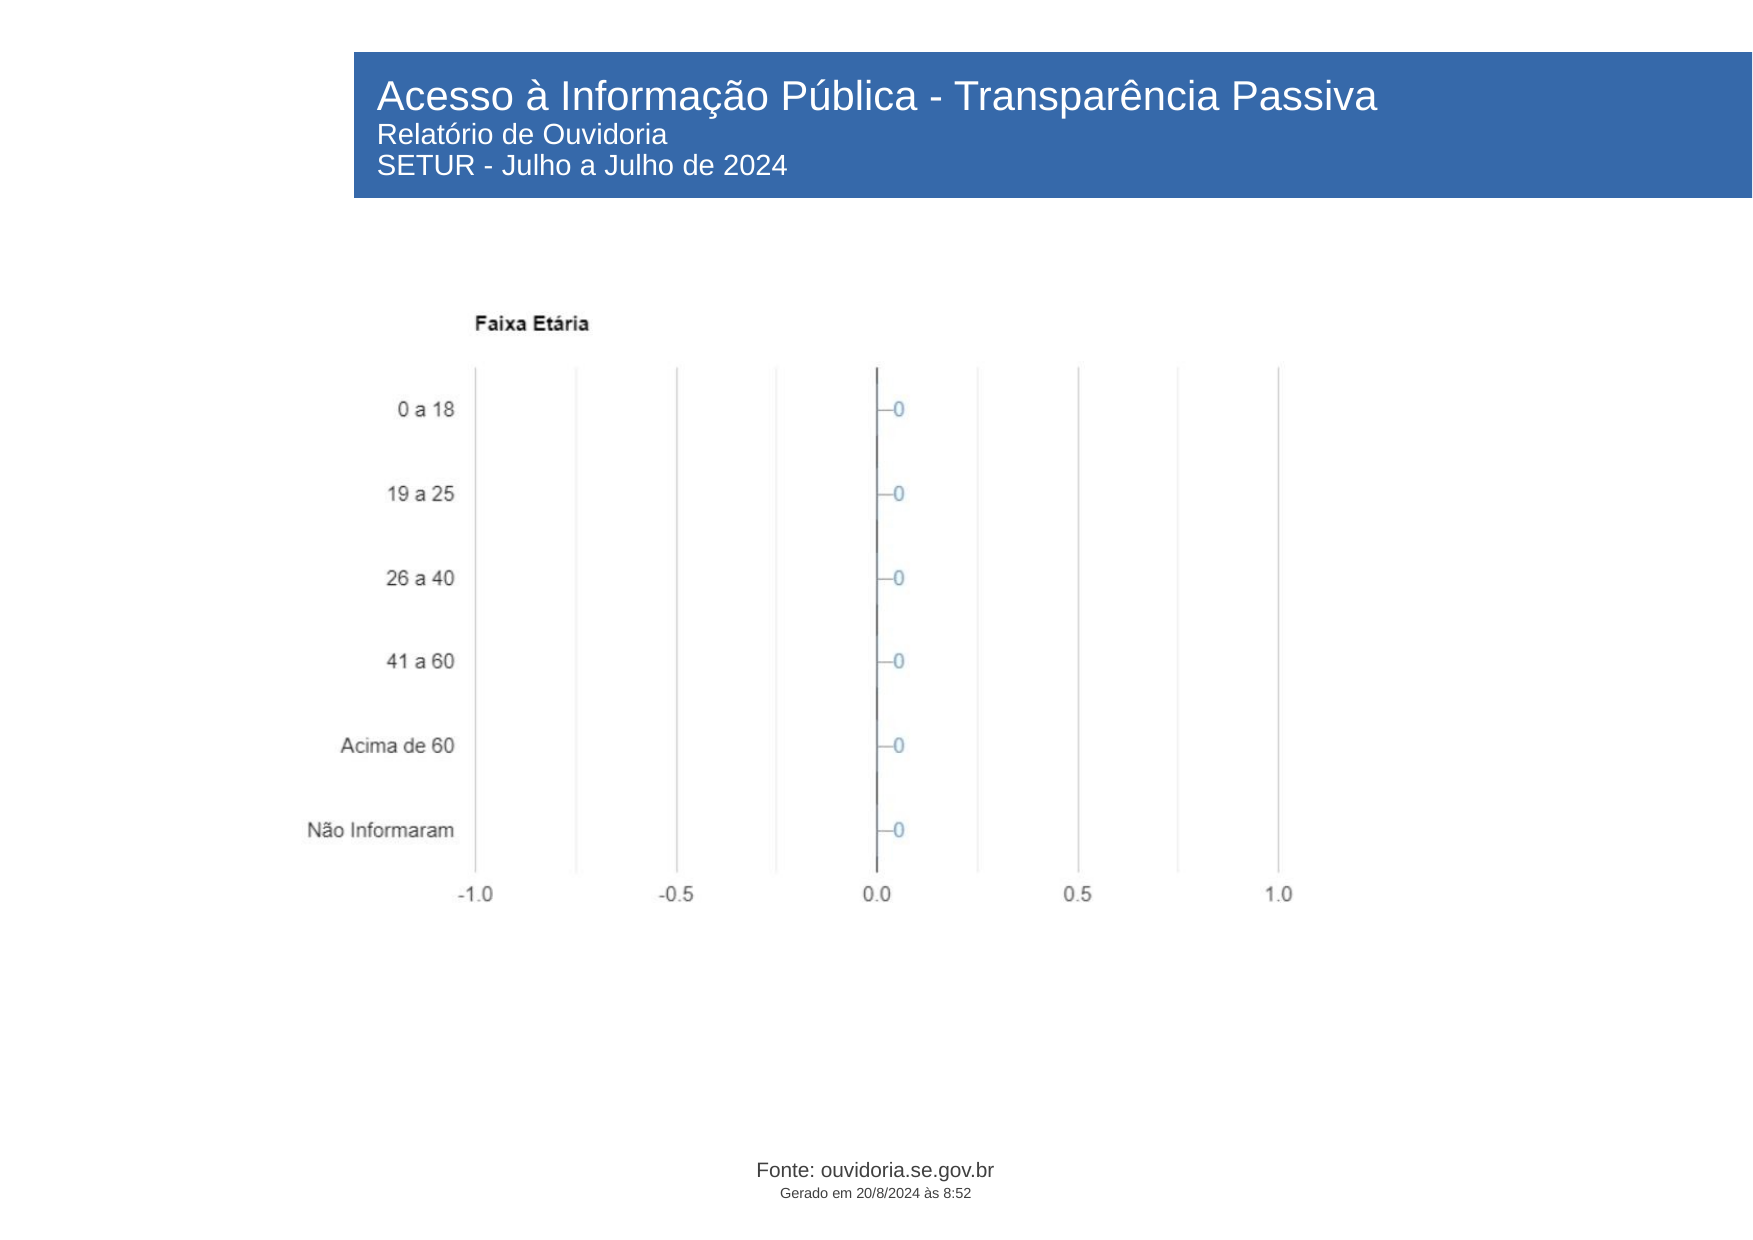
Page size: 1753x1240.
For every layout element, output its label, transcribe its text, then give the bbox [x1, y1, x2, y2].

text_box Gerado em 20/8/2024 às 8:52 [780, 1184, 999, 1208]
text_box [227, 211, 1527, 1028]
text_box Acesso à Informação Pública - Transparência Passiva Relatório de Ouvidoria SETUR - Julho a Julho de 2024 [376, 72, 1403, 186]
text_box [354, 52, 1752, 198]
text_box Fonte: ouvidoria.se.gov.br [756, 1158, 1023, 1188]
